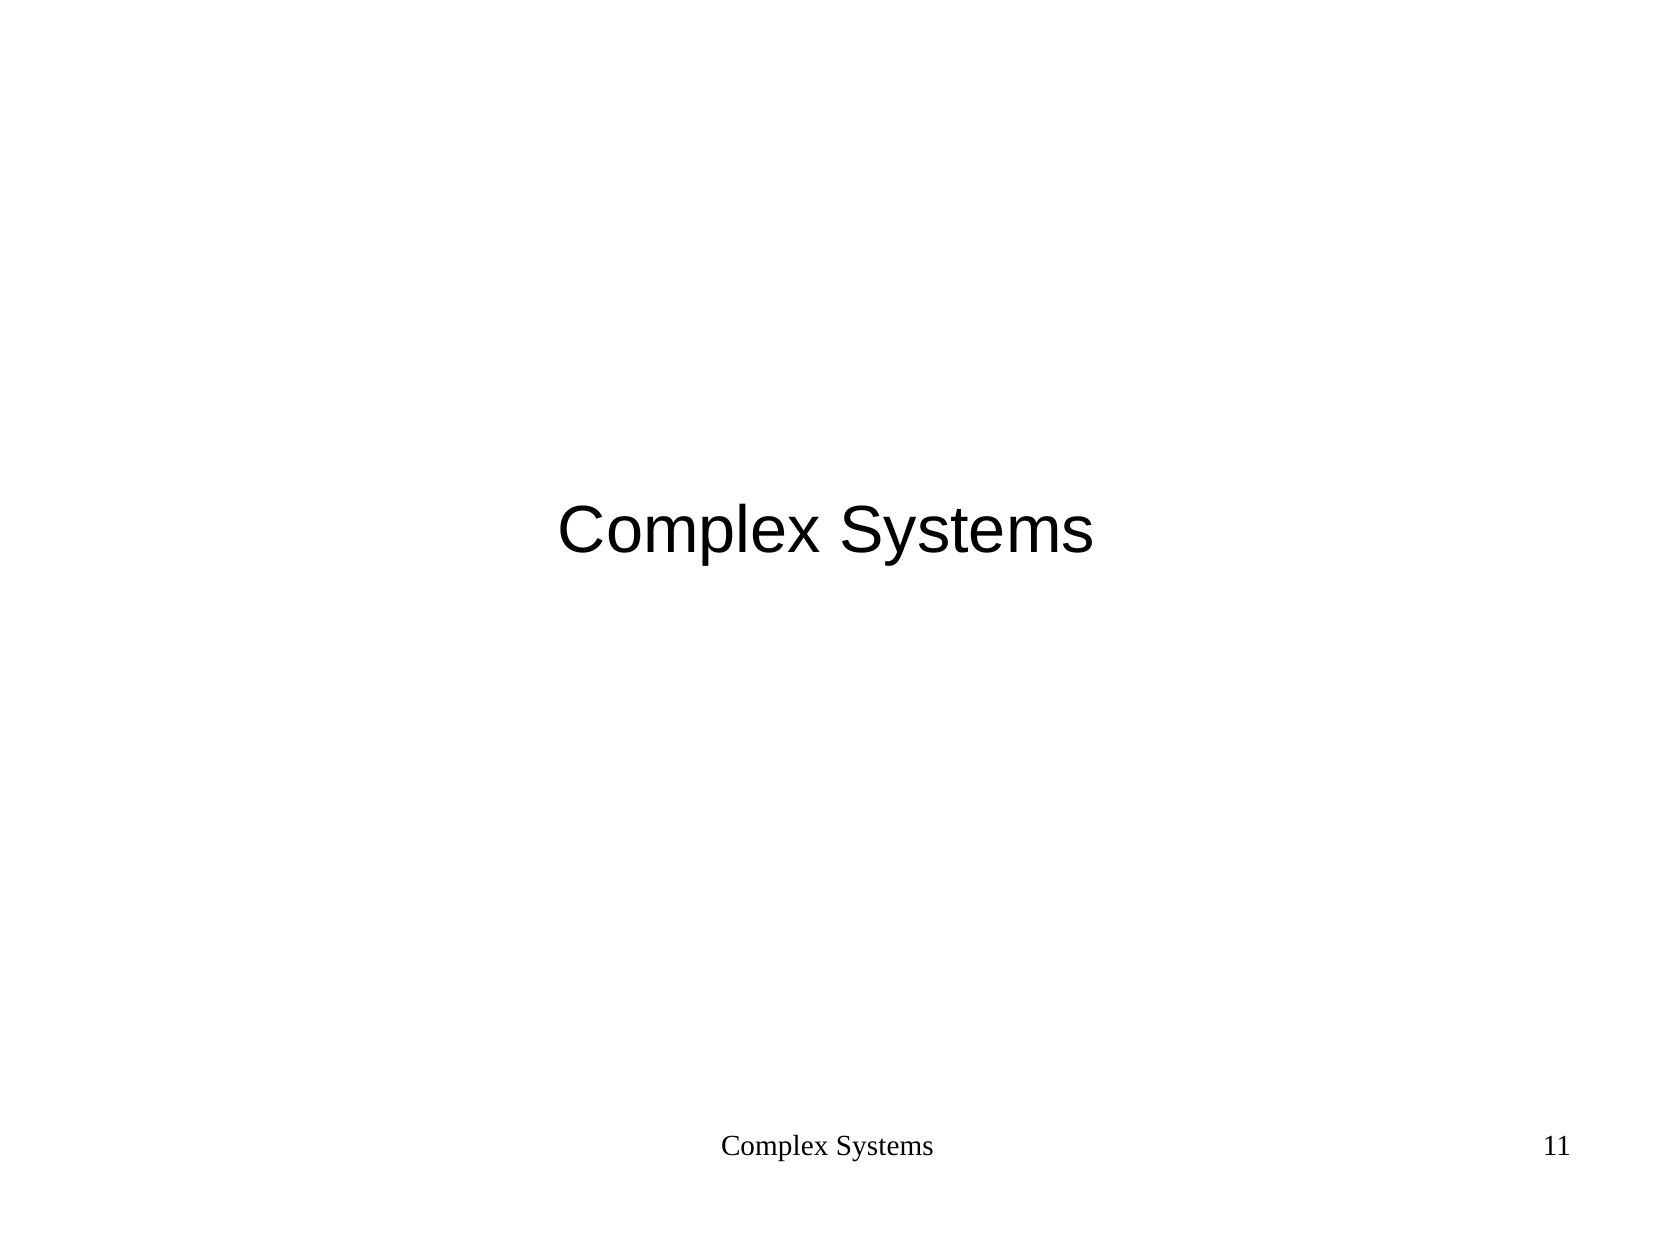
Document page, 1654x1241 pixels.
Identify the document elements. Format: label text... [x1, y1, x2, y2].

subtitle Complex Systems [82, 49, 1571, 1109]
